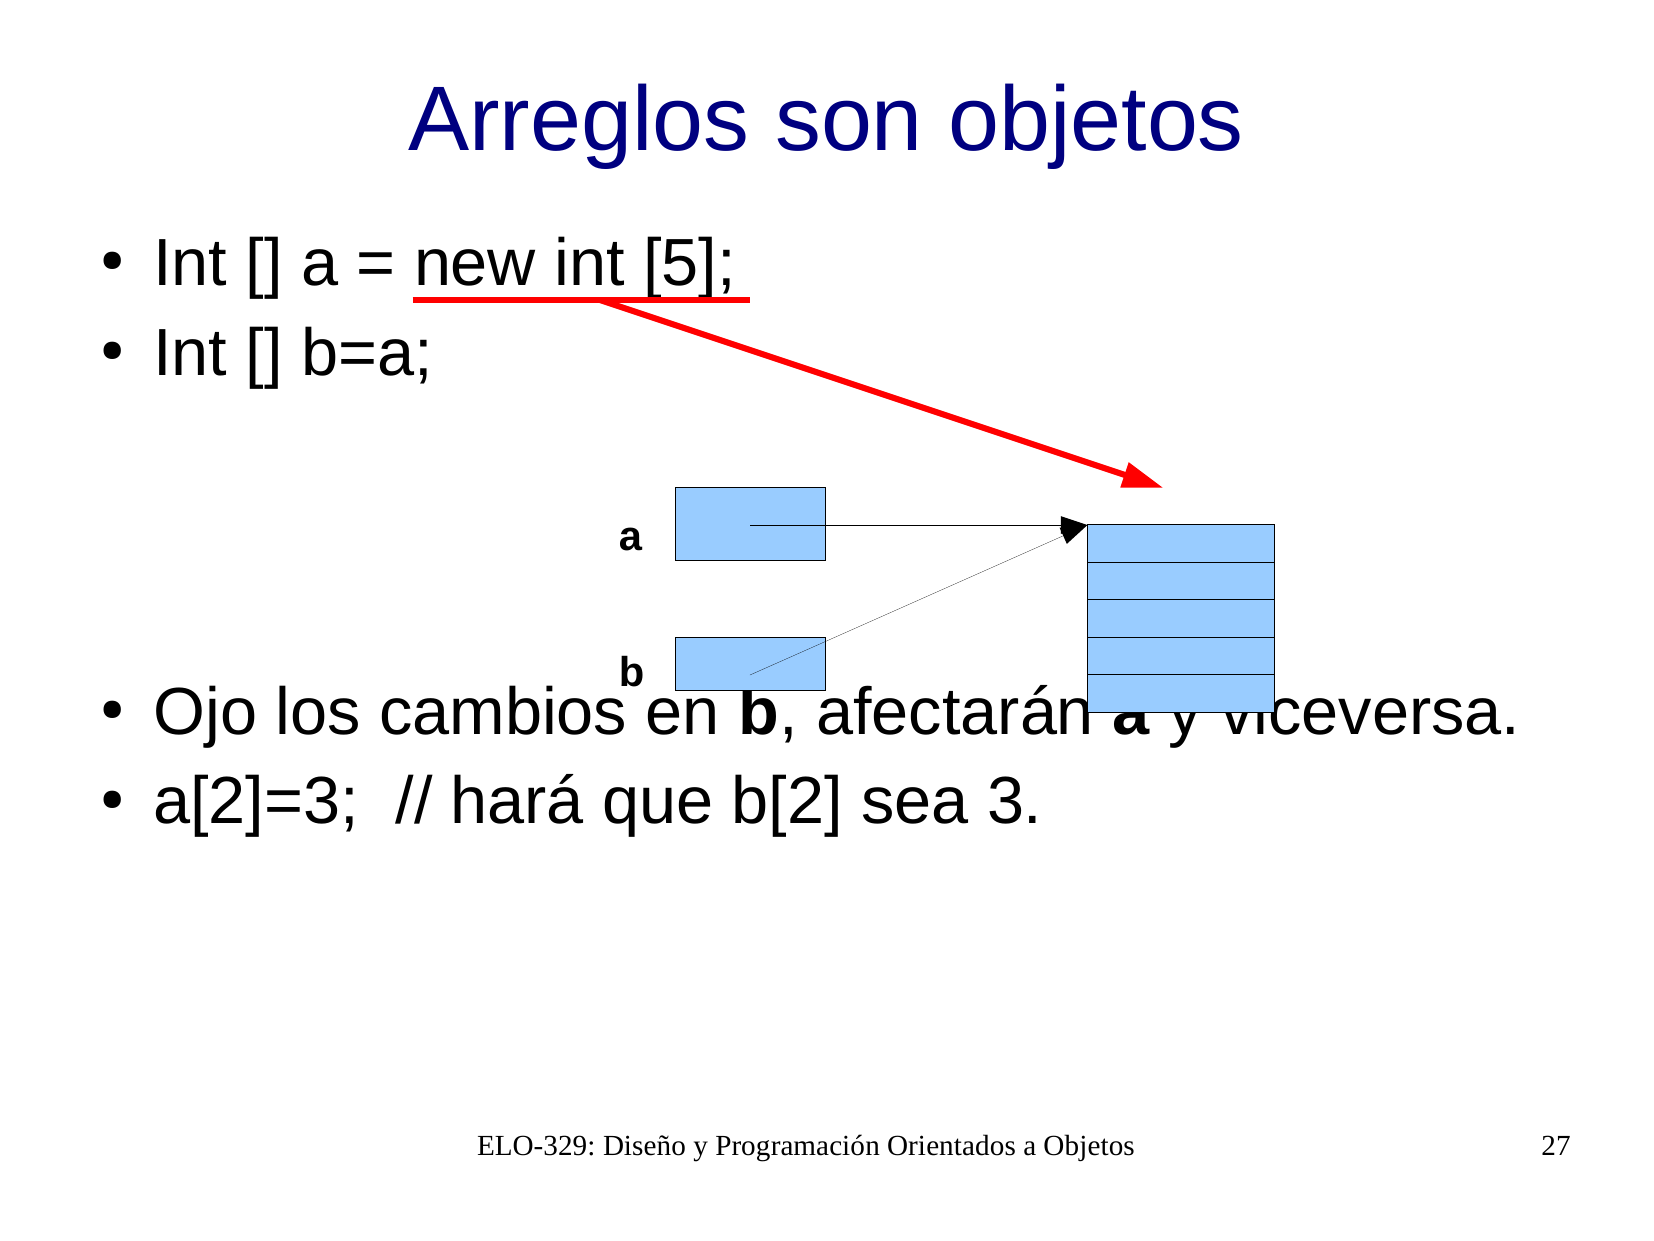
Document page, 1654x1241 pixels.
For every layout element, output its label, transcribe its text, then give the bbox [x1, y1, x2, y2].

text_box [1087, 524, 1275, 713]
text_box [675, 637, 826, 691]
text_box b [604, 641, 680, 710]
text_box a [604, 505, 680, 574]
text_box [675, 487, 826, 561]
list Int [] a = new int [5]; Int [] b=a; Ojo los cambios en b, afectarán a y viceversa. a[2]=3; // hará que b[2] sea 3. [82, 225, 1571, 1051]
title Arreglos son objetos [82, 56, 1571, 181]
